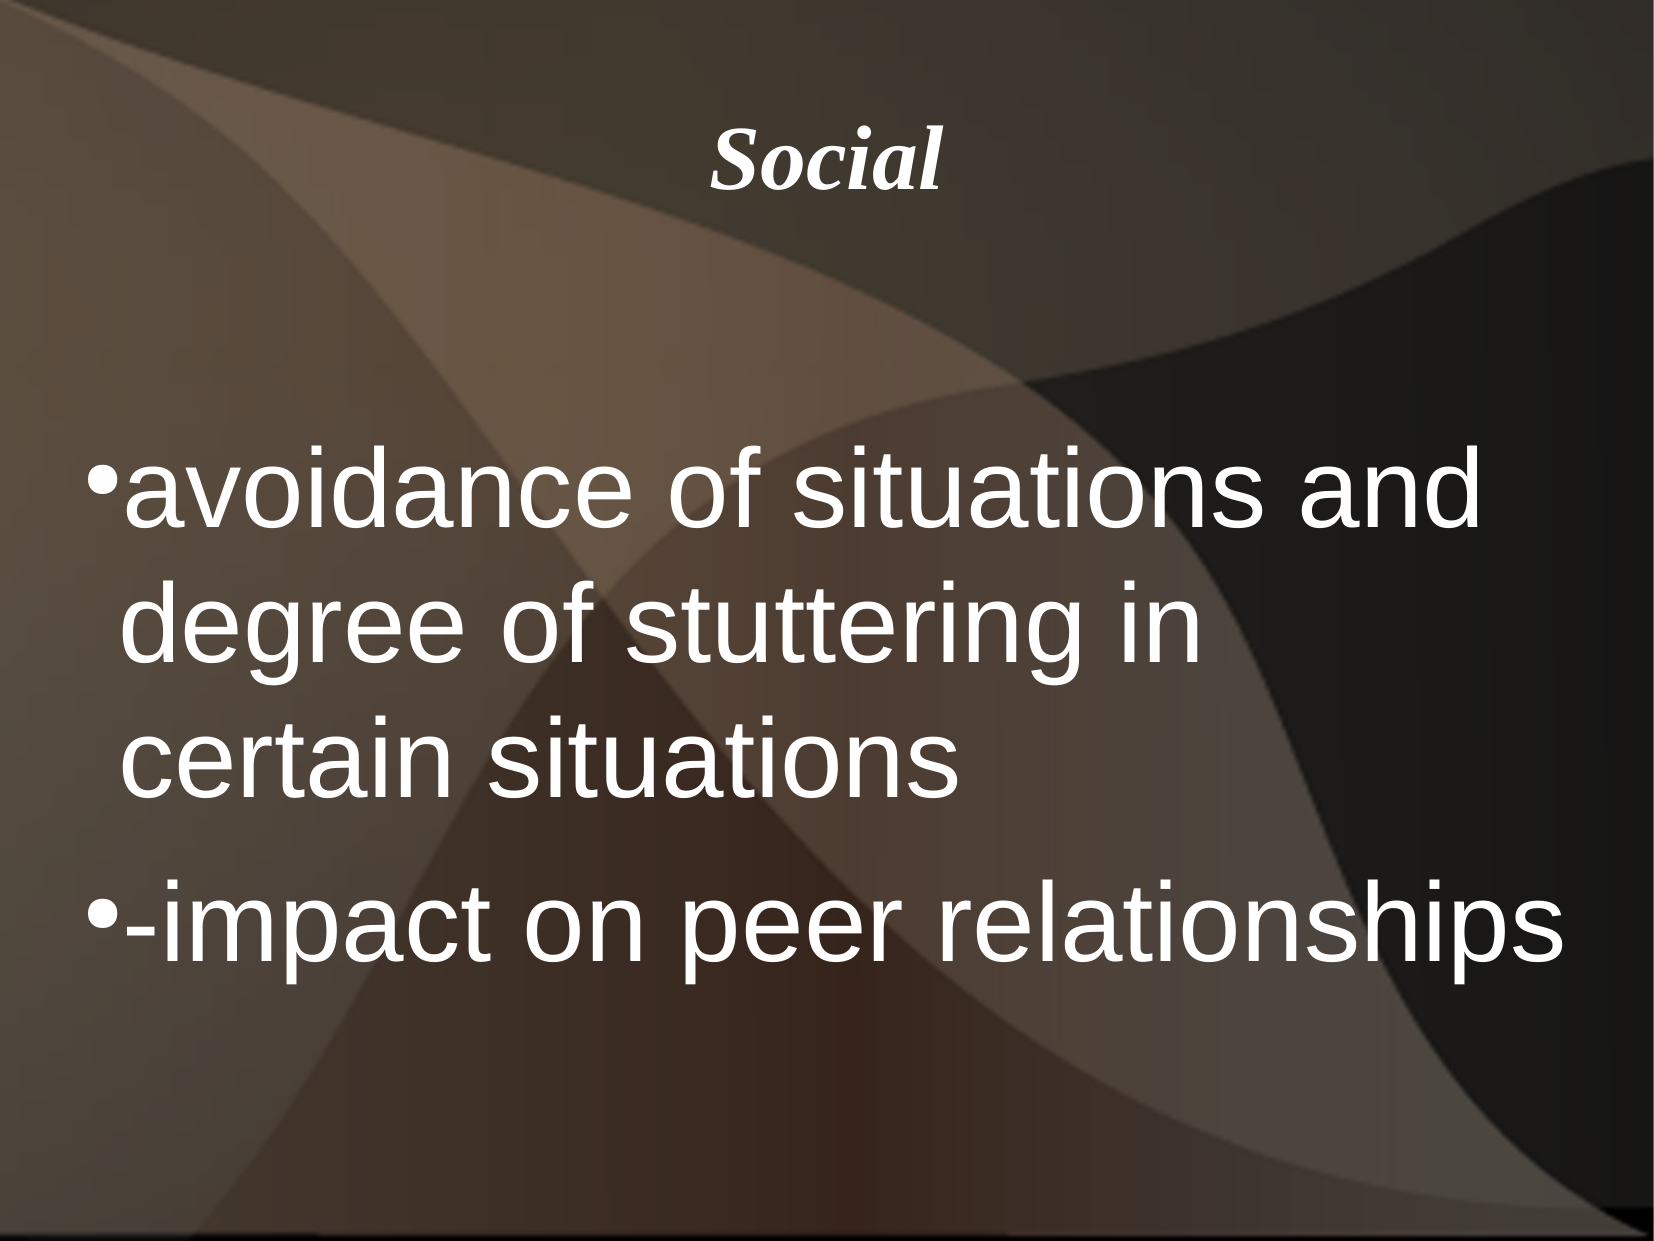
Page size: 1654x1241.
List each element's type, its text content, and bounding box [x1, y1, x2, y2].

subtitle avoidance of situations and degree of stuttering in certain situations -impact on peer relationships [82, 297, 1571, 1102]
title Social [82, 56, 1571, 250]
